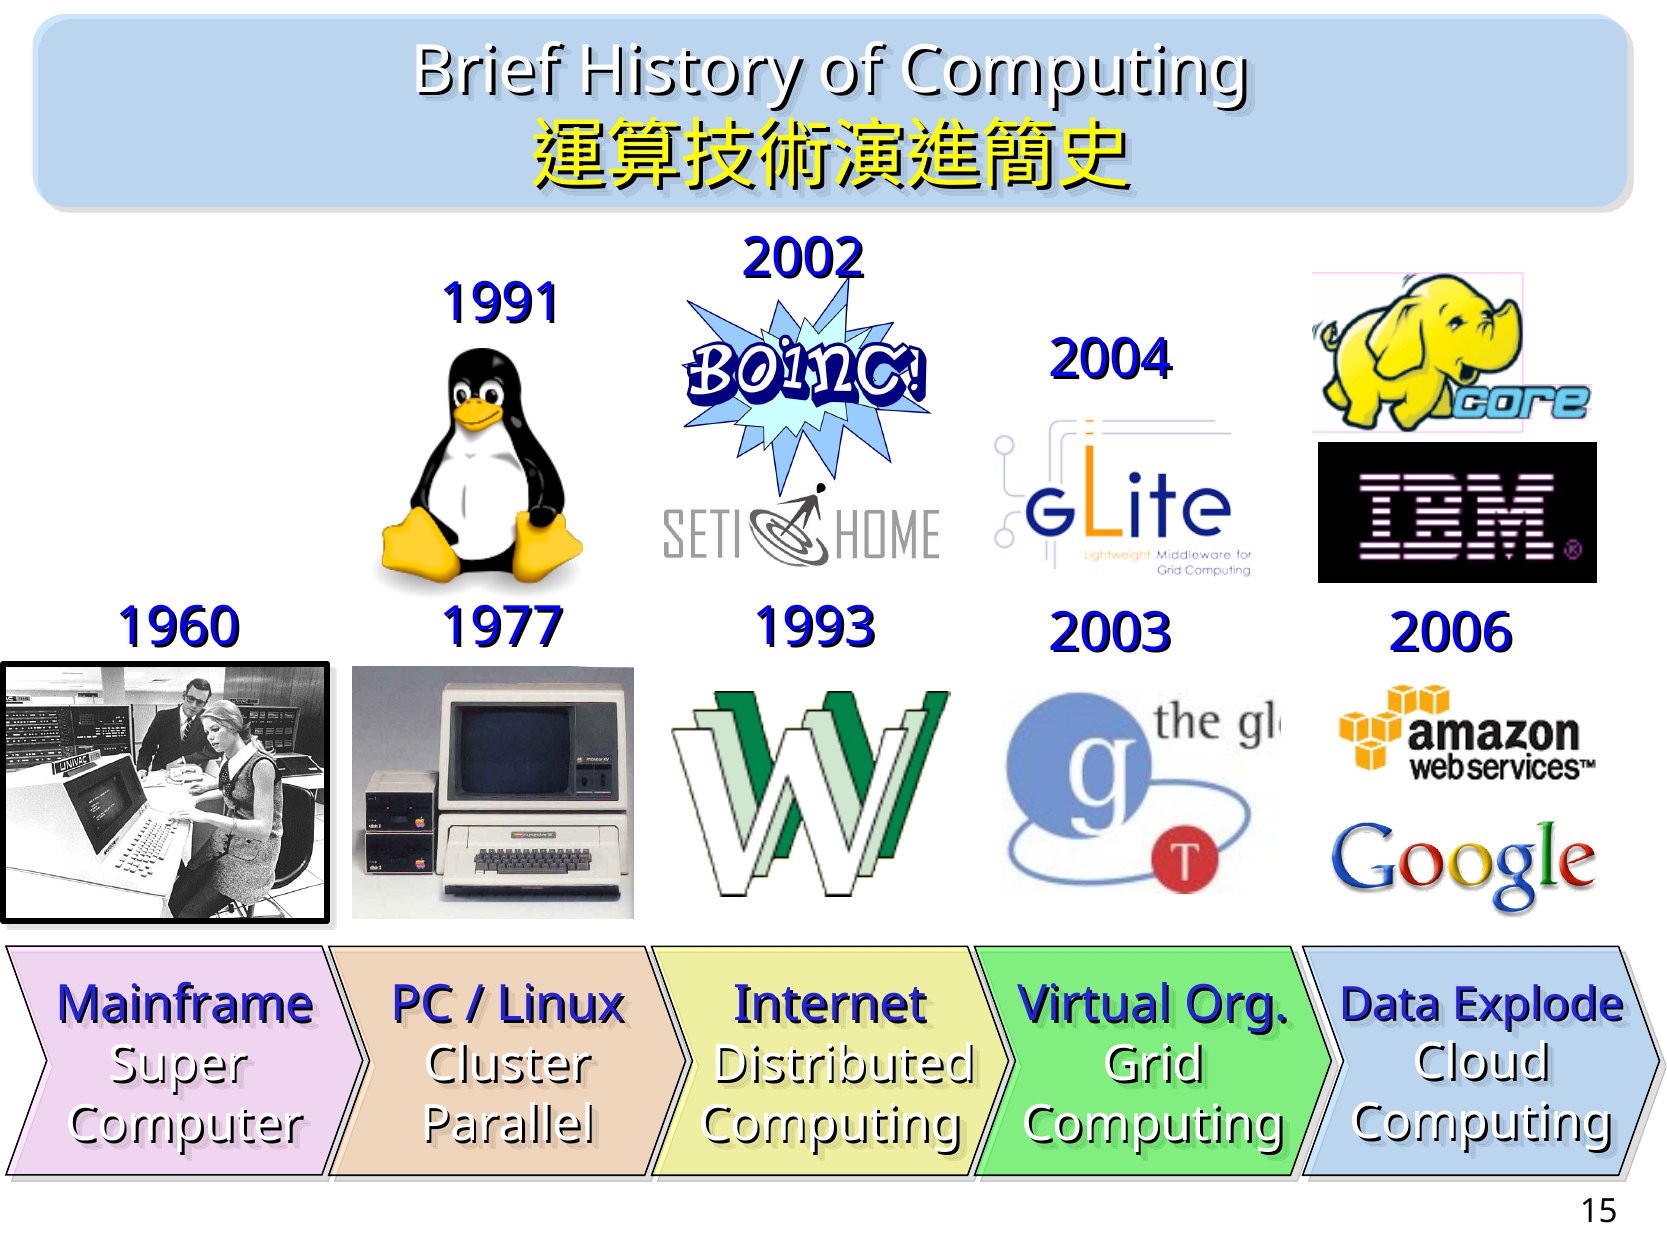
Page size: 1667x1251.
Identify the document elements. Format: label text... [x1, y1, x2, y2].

picture [1317, 441, 1598, 583]
picture [5, 666, 325, 919]
text_box PC / Linux Cluster Parallel [328, 946, 686, 1176]
text_box 2006 [1331, 588, 1570, 669]
text_box 1993 [695, 582, 933, 663]
picture [664, 275, 944, 568]
picture [1001, 689, 1281, 895]
text_box Data Explode Cloud Computing [1302, 946, 1660, 1176]
picture [368, 348, 583, 600]
text_box 1960 [58, 582, 297, 663]
text_box Brief History of Computing 運算技術演進簡史 [32, 14, 1628, 207]
picture [1324, 818, 1604, 920]
picture [983, 412, 1263, 585]
picture [1312, 270, 1592, 434]
text_box Internet Distributed Computing [651, 946, 1009, 1176]
picture [352, 666, 634, 919]
text_box Virtual Org. Grid Computing [974, 946, 1332, 1176]
picture [1321, 679, 1601, 793]
text_box 1991 [382, 259, 621, 339]
picture [671, 691, 951, 897]
text_box Mainframe Super Computer [5, 946, 363, 1175]
text_box 2002 [684, 214, 922, 295]
text_box 2004 [991, 314, 1229, 395]
text_box 2003 [991, 588, 1229, 669]
text_box 1977 [382, 582, 621, 663]
